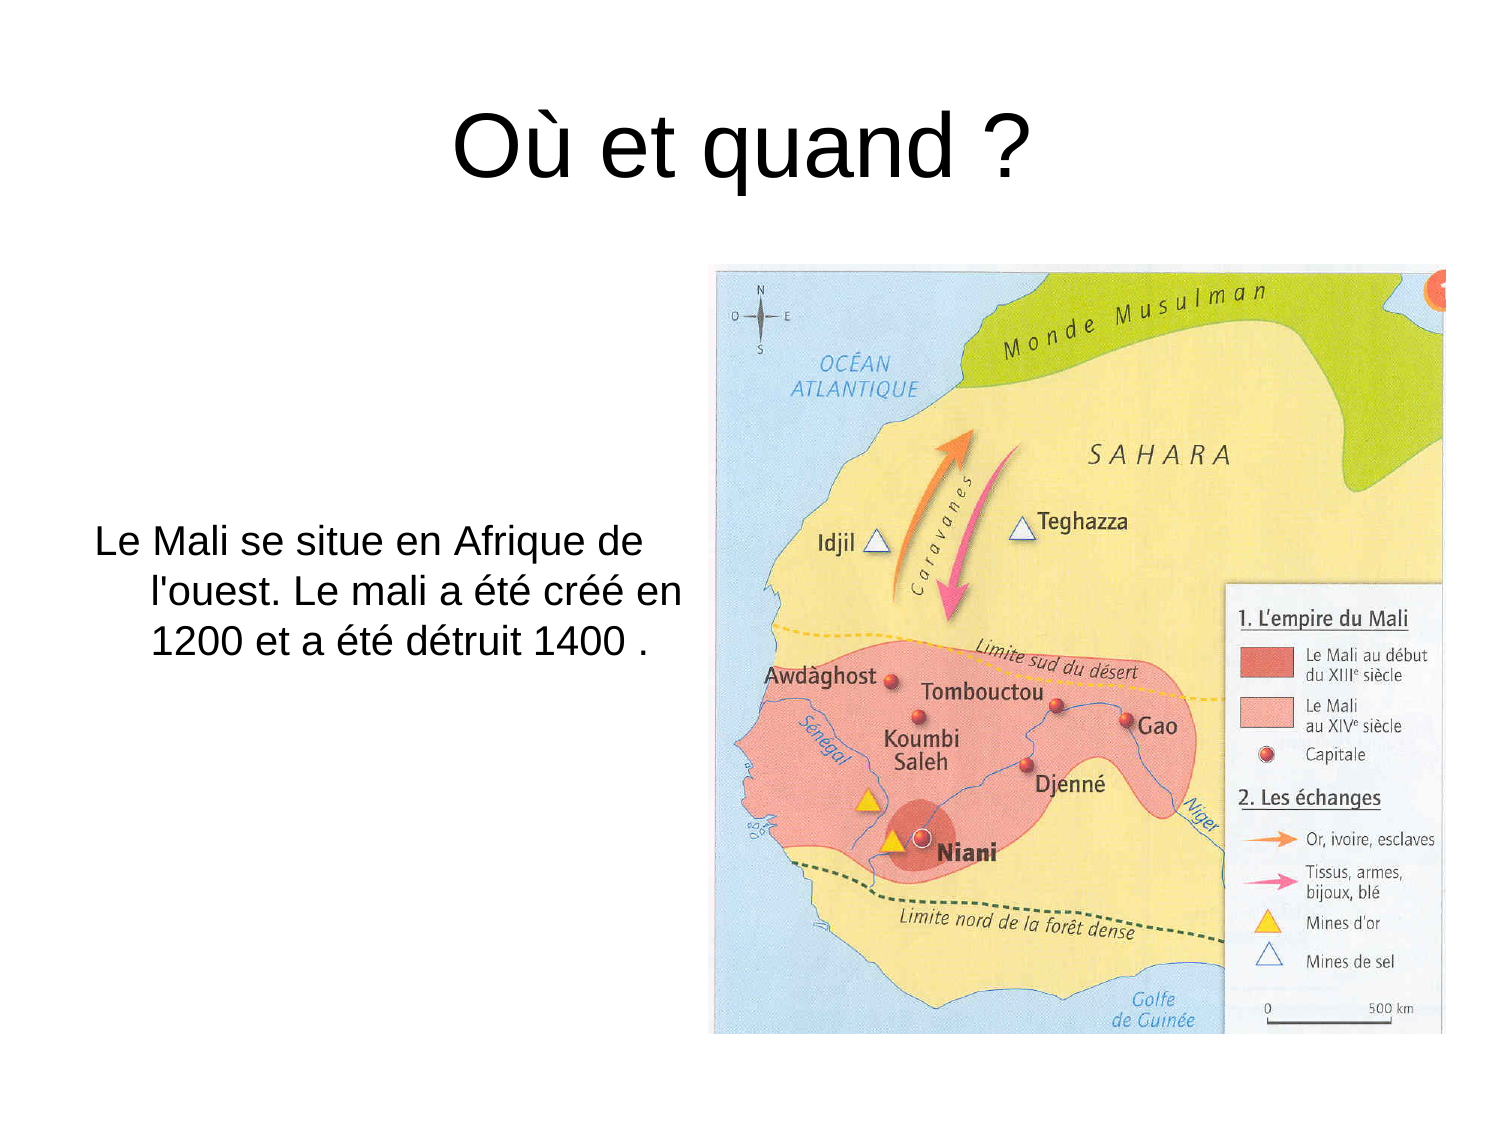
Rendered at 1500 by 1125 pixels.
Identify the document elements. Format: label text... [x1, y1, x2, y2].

list Le Mali se situe en Afrique de l'ouest. Le mali a été créé en 1200 et a été détruit 1400 . [79, 506, 708, 739]
title Où et quand ? [67, 15, 1418, 266]
picture [708, 264, 1446, 1034]
